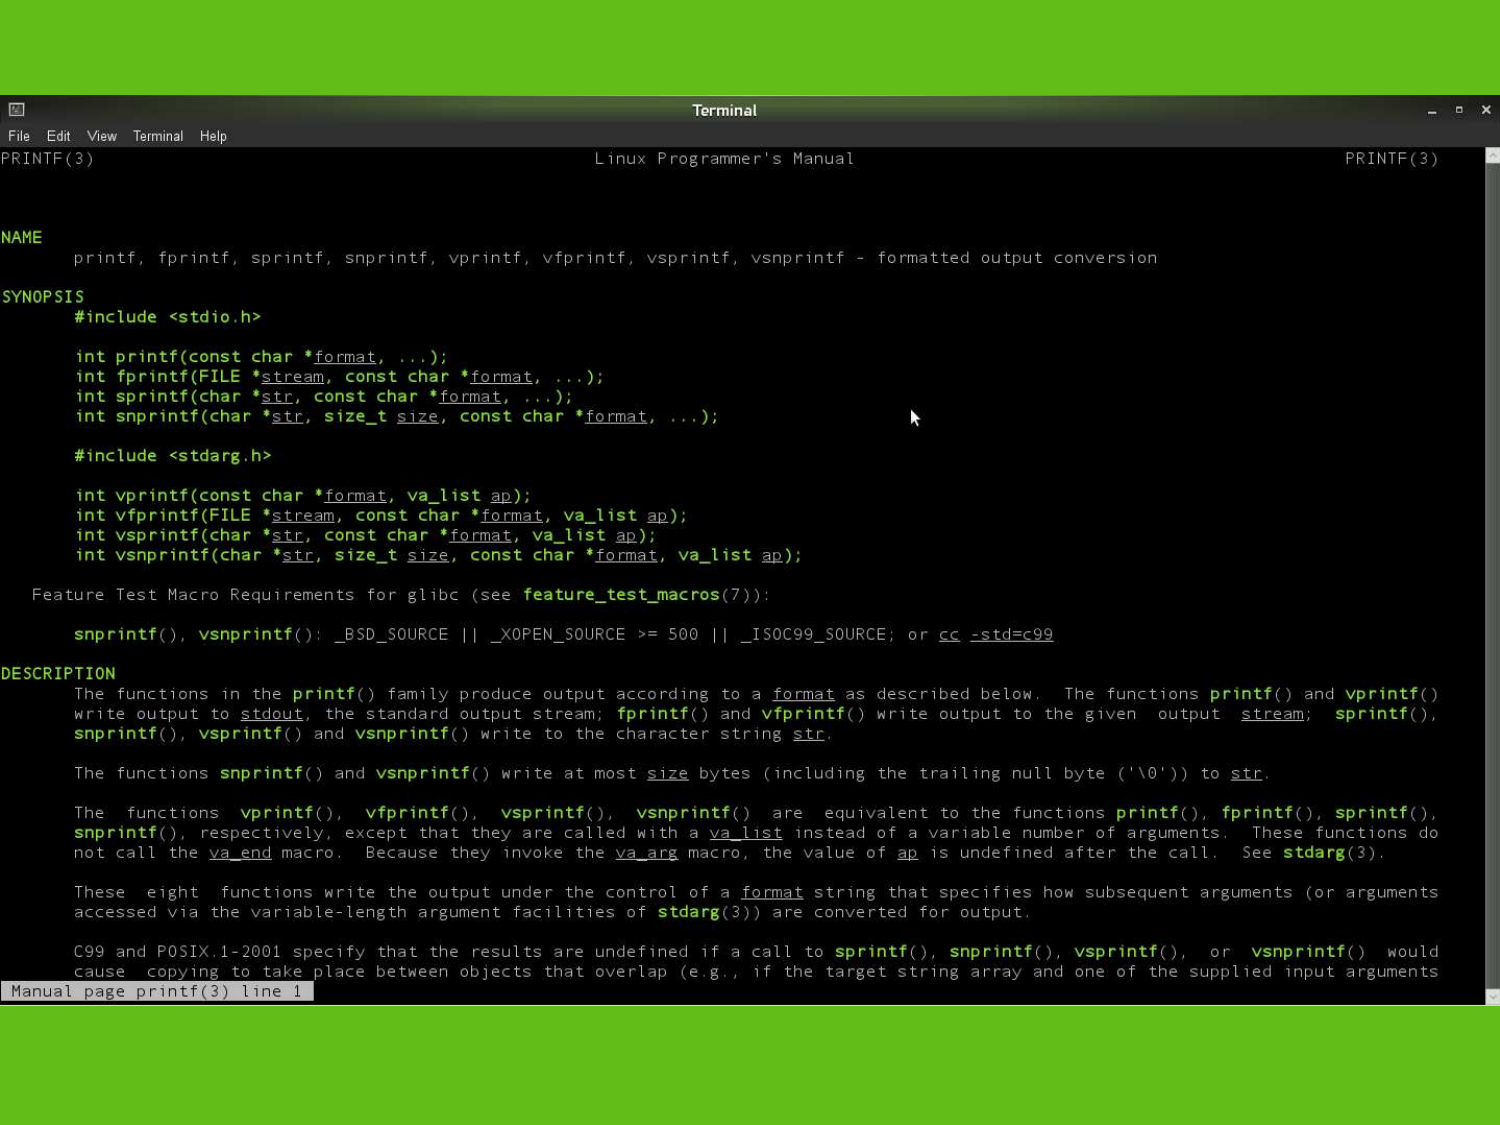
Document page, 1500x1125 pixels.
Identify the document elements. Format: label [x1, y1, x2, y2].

picture [0, 95, 1500, 1006]
